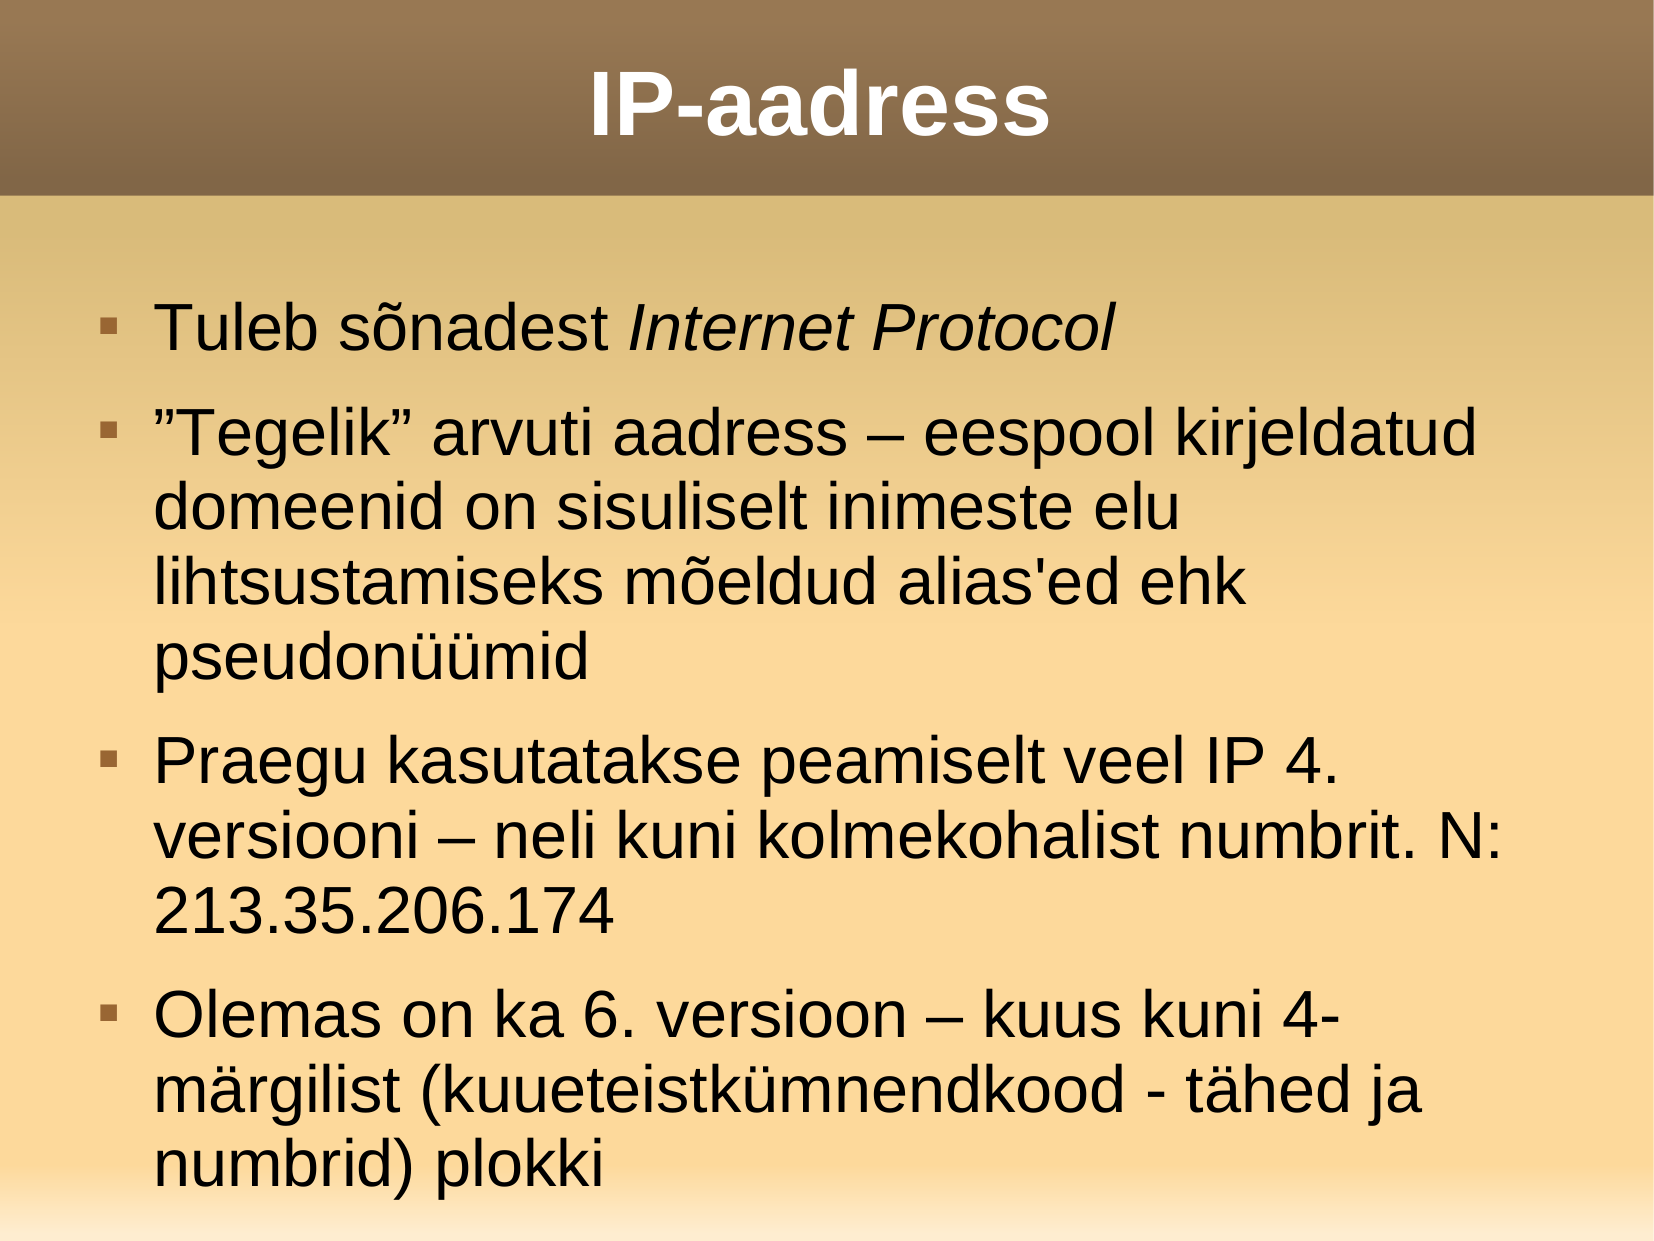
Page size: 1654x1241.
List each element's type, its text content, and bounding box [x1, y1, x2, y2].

list Tuleb sõnadest Internet Protocol ”Tegelik” arvuti aadress – eespool kirjeldatud domeenid on sisuliselt inimeste elu lihtsustamiseks mõeldud alias'ed ehk pseudonüümid Praegu kasutatakse peamiselt veel IP 4. versiooni – neli kuni kolmekohalist numbrit. N: 213.35.206.174 Olemas on ka 6. versioon – kuus kuni 4-märgilist (kuueteistkümnendkood - tähed ja numbrid) plokki [82, 290, 1571, 1202]
title IP-aadress [76, 7, 1565, 200]
picture [0, 0, 1654, 1241]
